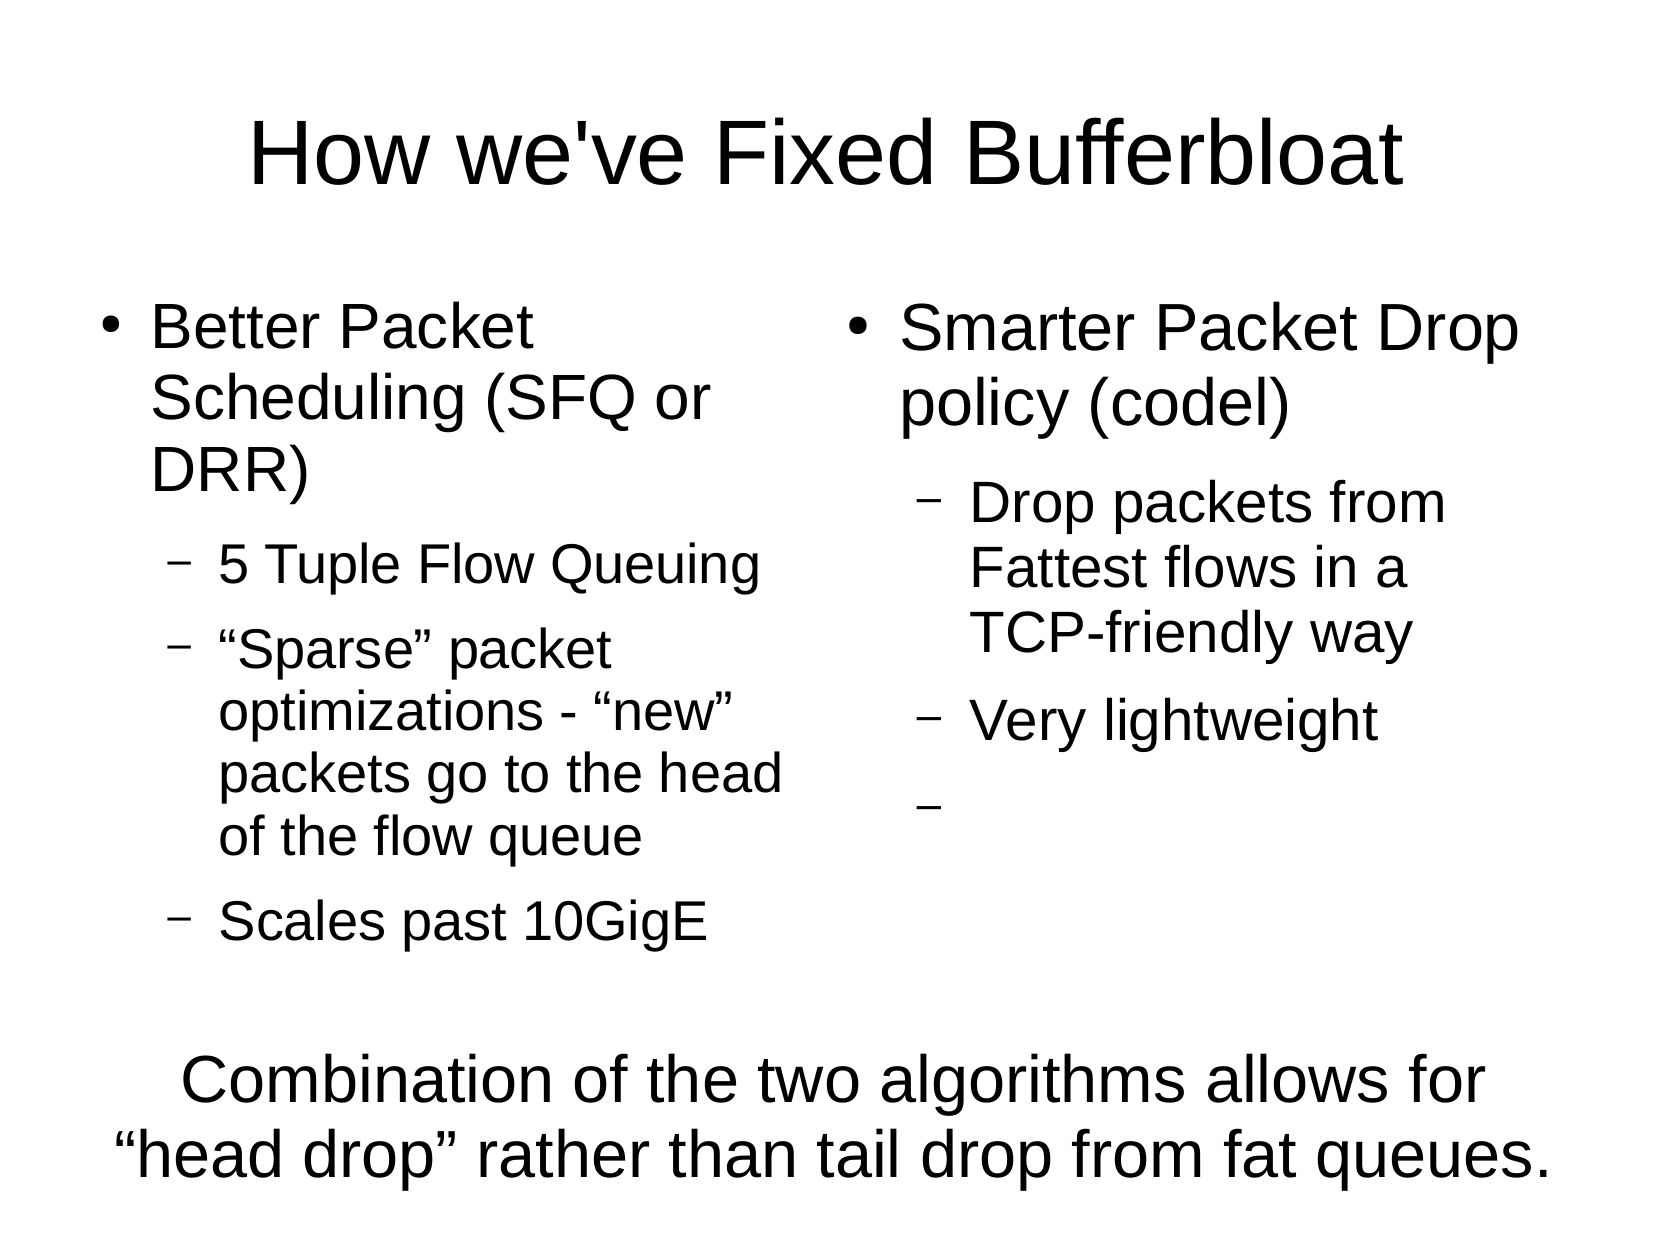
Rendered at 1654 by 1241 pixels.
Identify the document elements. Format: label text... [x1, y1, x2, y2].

list Better Packet Scheduling (SFQ or DRR) 5 Tuple Flow Queuing “Sparse” packet optimizations - “new” packets go to the head of the flow queue Scales past 10GigE [82, 290, 793, 1010]
title Combination of the two algorithms allows for “head drop” rather than tail drop from fat queues. [90, 1013, 1579, 1221]
title How we've Fixed Bufferbloat [82, 49, 1571, 257]
list Smarter Packet Drop policy (codel) Drop packets from Fattest flows in a TCP-friendly way Very lightweight [828, 290, 1539, 1010]
